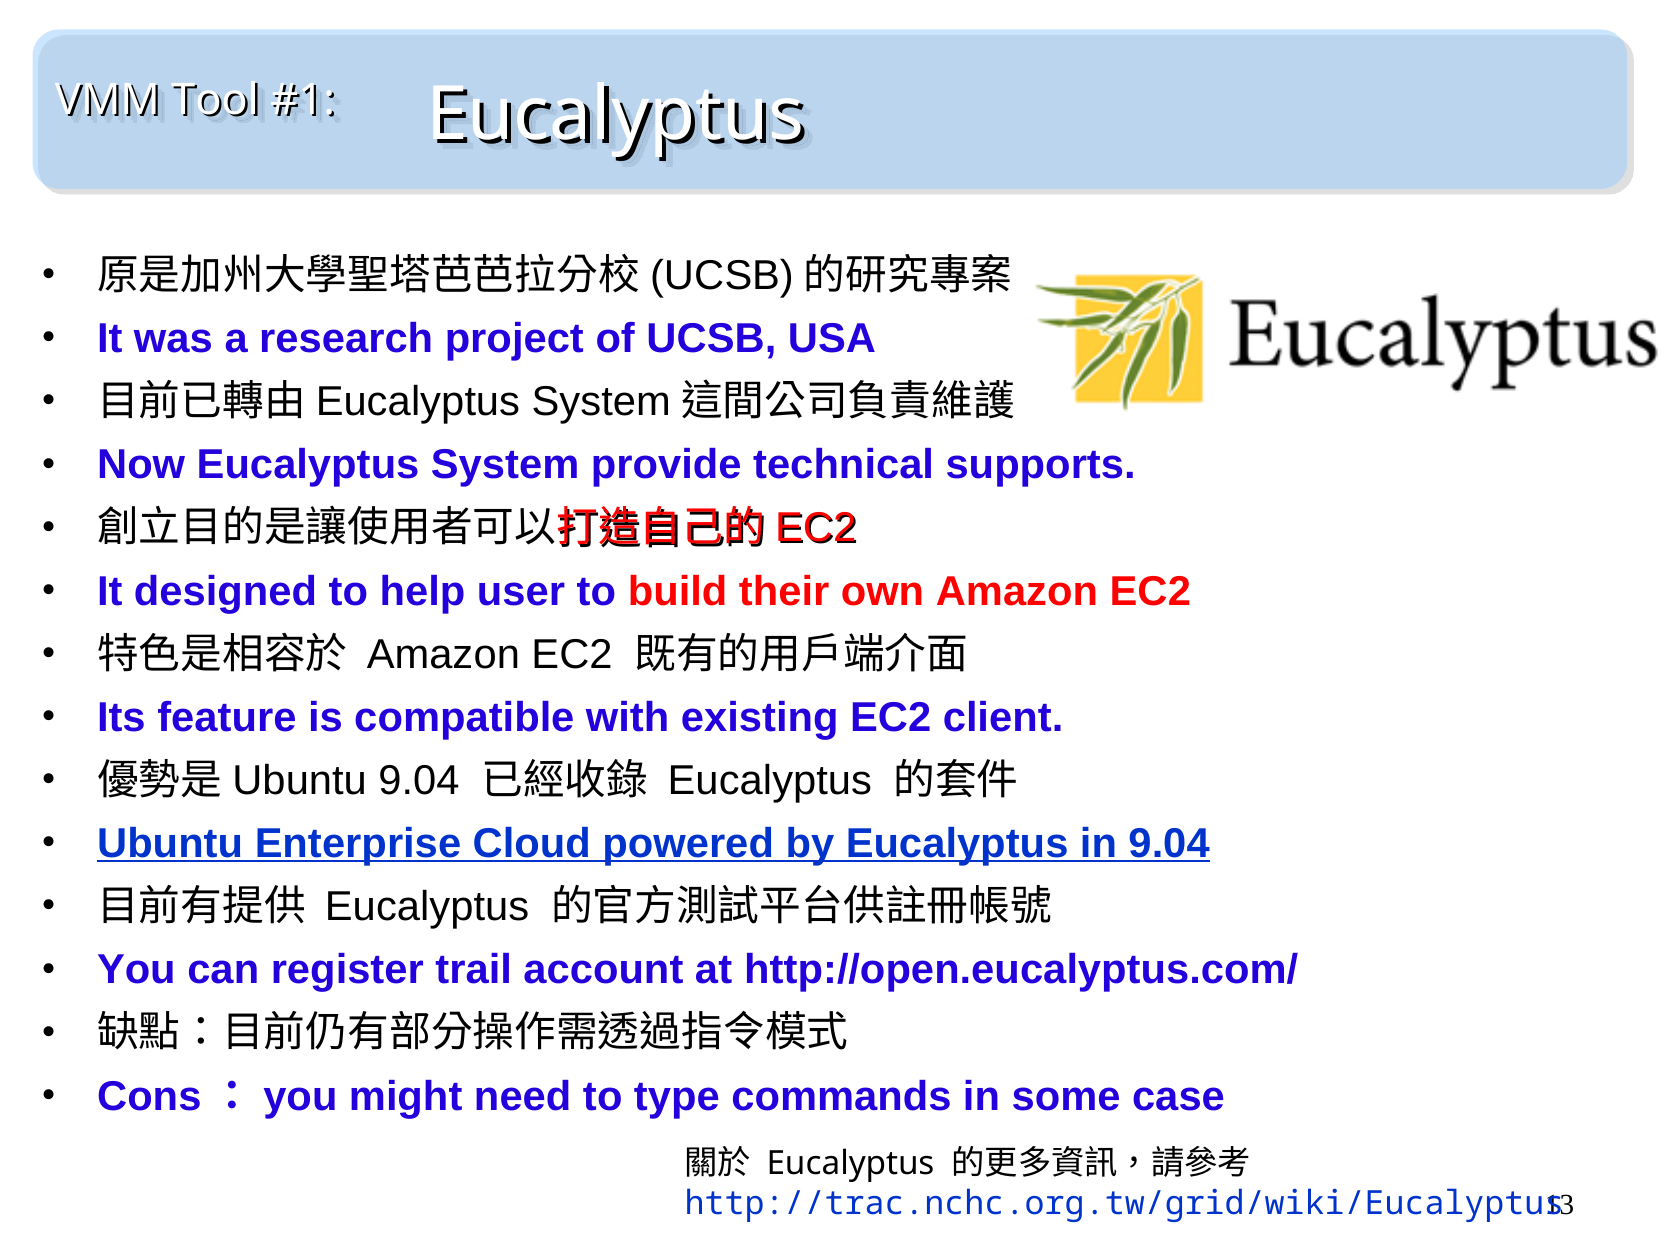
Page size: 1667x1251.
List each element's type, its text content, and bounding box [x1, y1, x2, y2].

picture [1607, 273, 1660, 414]
text_box 關於 Eucalyptus 的更多資訊，請參考 http://trac.nchc.org.tw/grid/wiki/Eucalyptus [664, 1127, 1642, 1235]
text_box 原是加州大學聖塔芭芭拉分校(UCSB)的研究專案 It was a research project of UCSB, USA 目前已轉由Eucalyptus System這間公司負責維護 Now Eucalyptus System provide technical supports. 創立目的是讓使用者可以打造自己的EC2 It designed to help user to build their own Amazon EC2 特色是相容於 Amazon EC2 既有的用戶端介面 Its feature is compatible with existing EC2 client. 優勢是Ubuntu 9.04 已經收錄 Eucalyptus 的套件 Ubuntu Enterprise Cloud powered by Eucalyptus in 9.04 目前有提供 Eucalyptus 的官方測試平台供註冊帳號 You can register trail account at http://open.eucalyptus.com/ 缺點：目前仍有部分操作需透過指令模式 Cons：you might need to type commands in some case [41, 248, 1607, 1071]
text_box VMM Tool #1: Eucalyptus [32, 29, 1628, 189]
